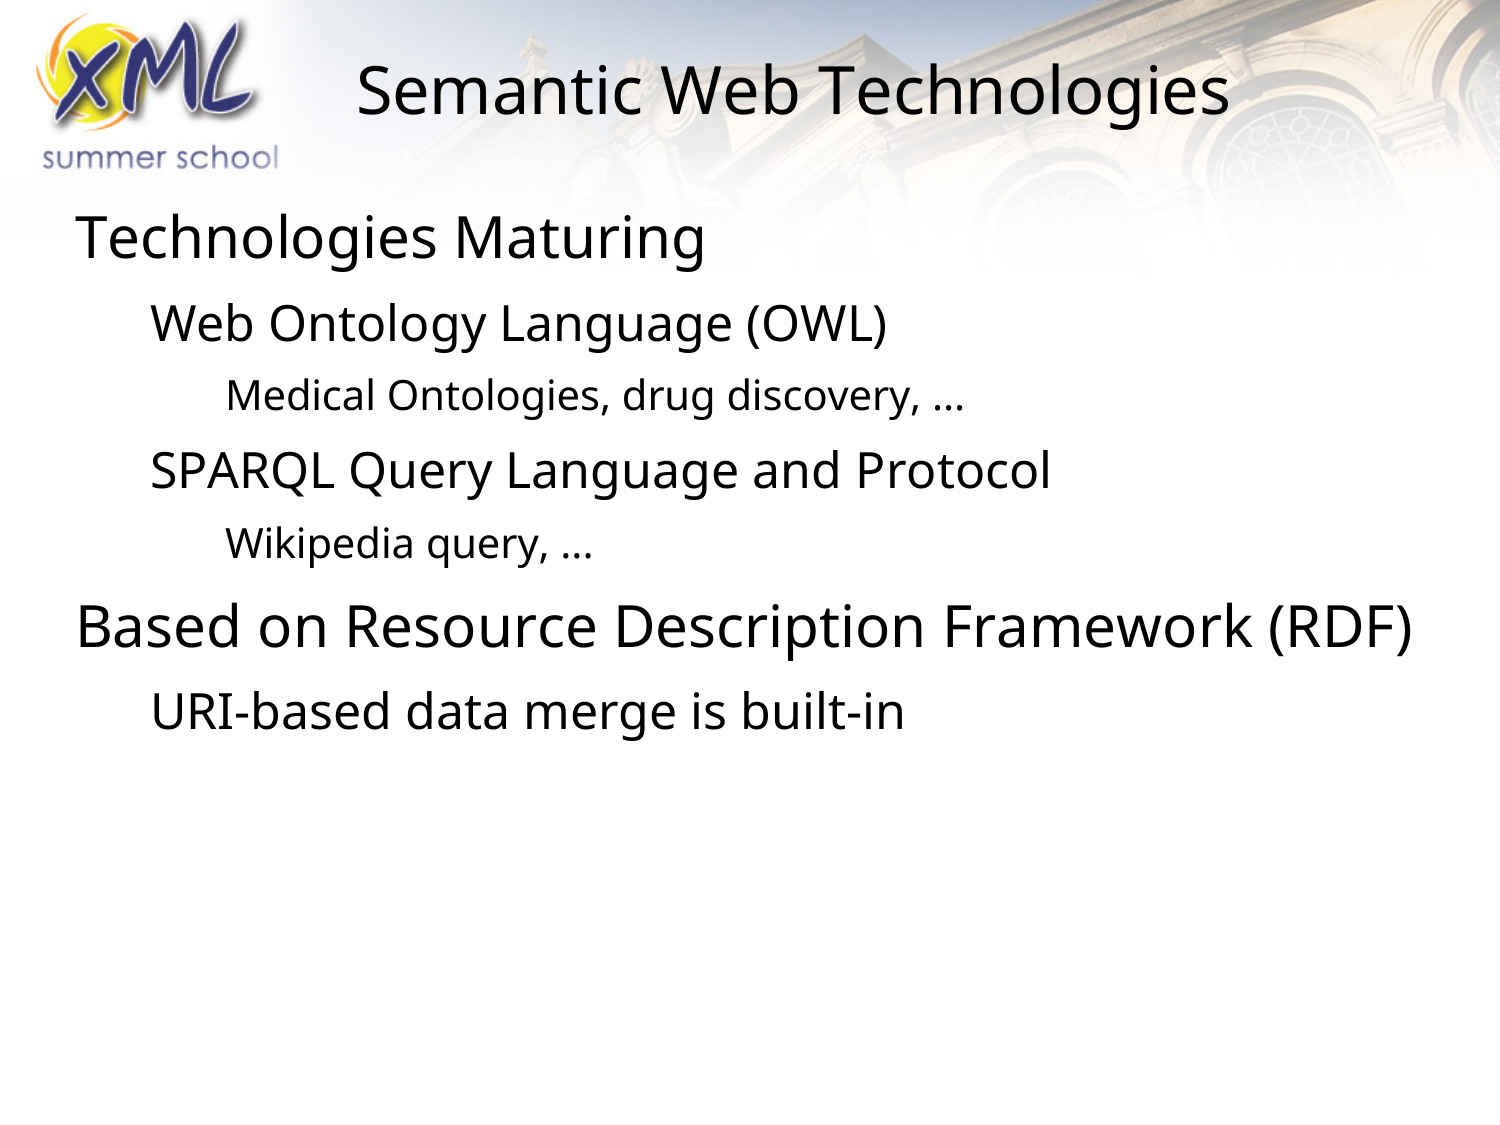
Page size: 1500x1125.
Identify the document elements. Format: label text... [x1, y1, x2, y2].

list Technologies Maturing Web Ontology Language (OWL) Medical Ontologies, drug discovery, ... SPARQL Query Language and Protocol Wikipedia query, ... Based on Resource Description Framework (RDF) URI-based data merge is built-in [75, 195, 1426, 991]
title Semantic Web Technologies [281, 8, 1306, 170]
picture [0, 0, 1500, 1125]
